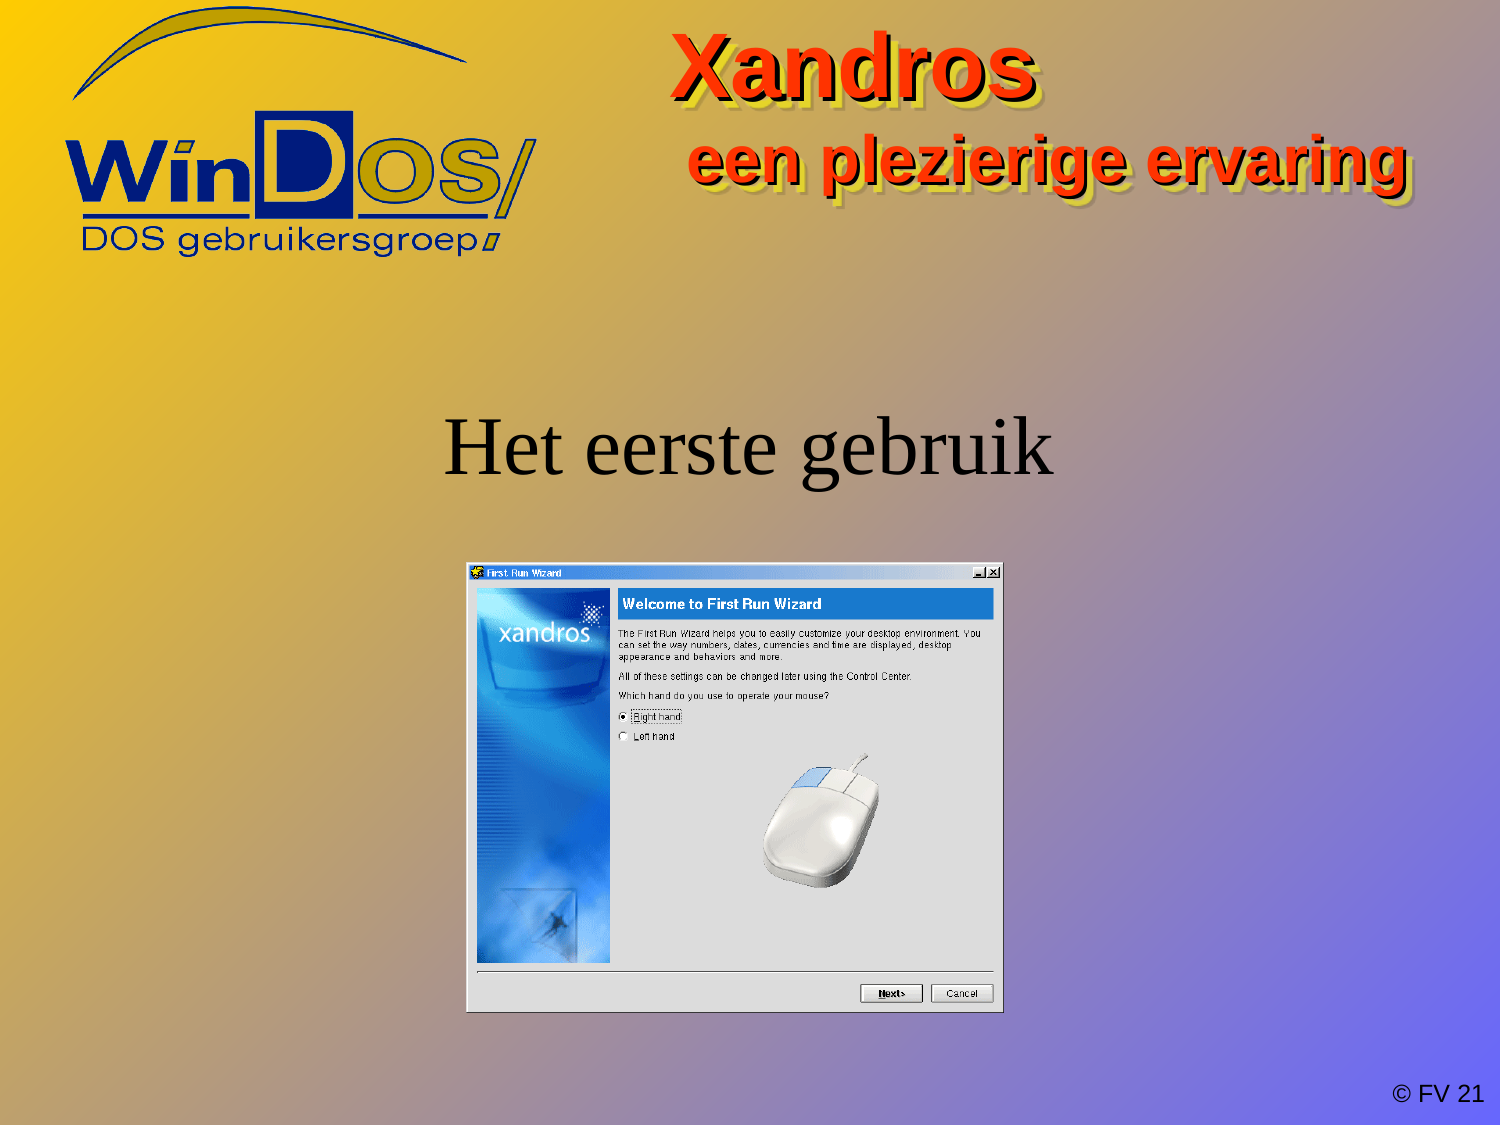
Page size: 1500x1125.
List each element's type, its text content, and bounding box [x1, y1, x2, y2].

picture [65, 6, 537, 264]
picture [466, 562, 1004, 1013]
text_box Xandros een plezierige ervaring [595, 0, 1500, 205]
text_box Het eerste gebruik [428, 385, 1070, 501]
text_box © FV <getal> [1352, 1070, 1500, 1125]
